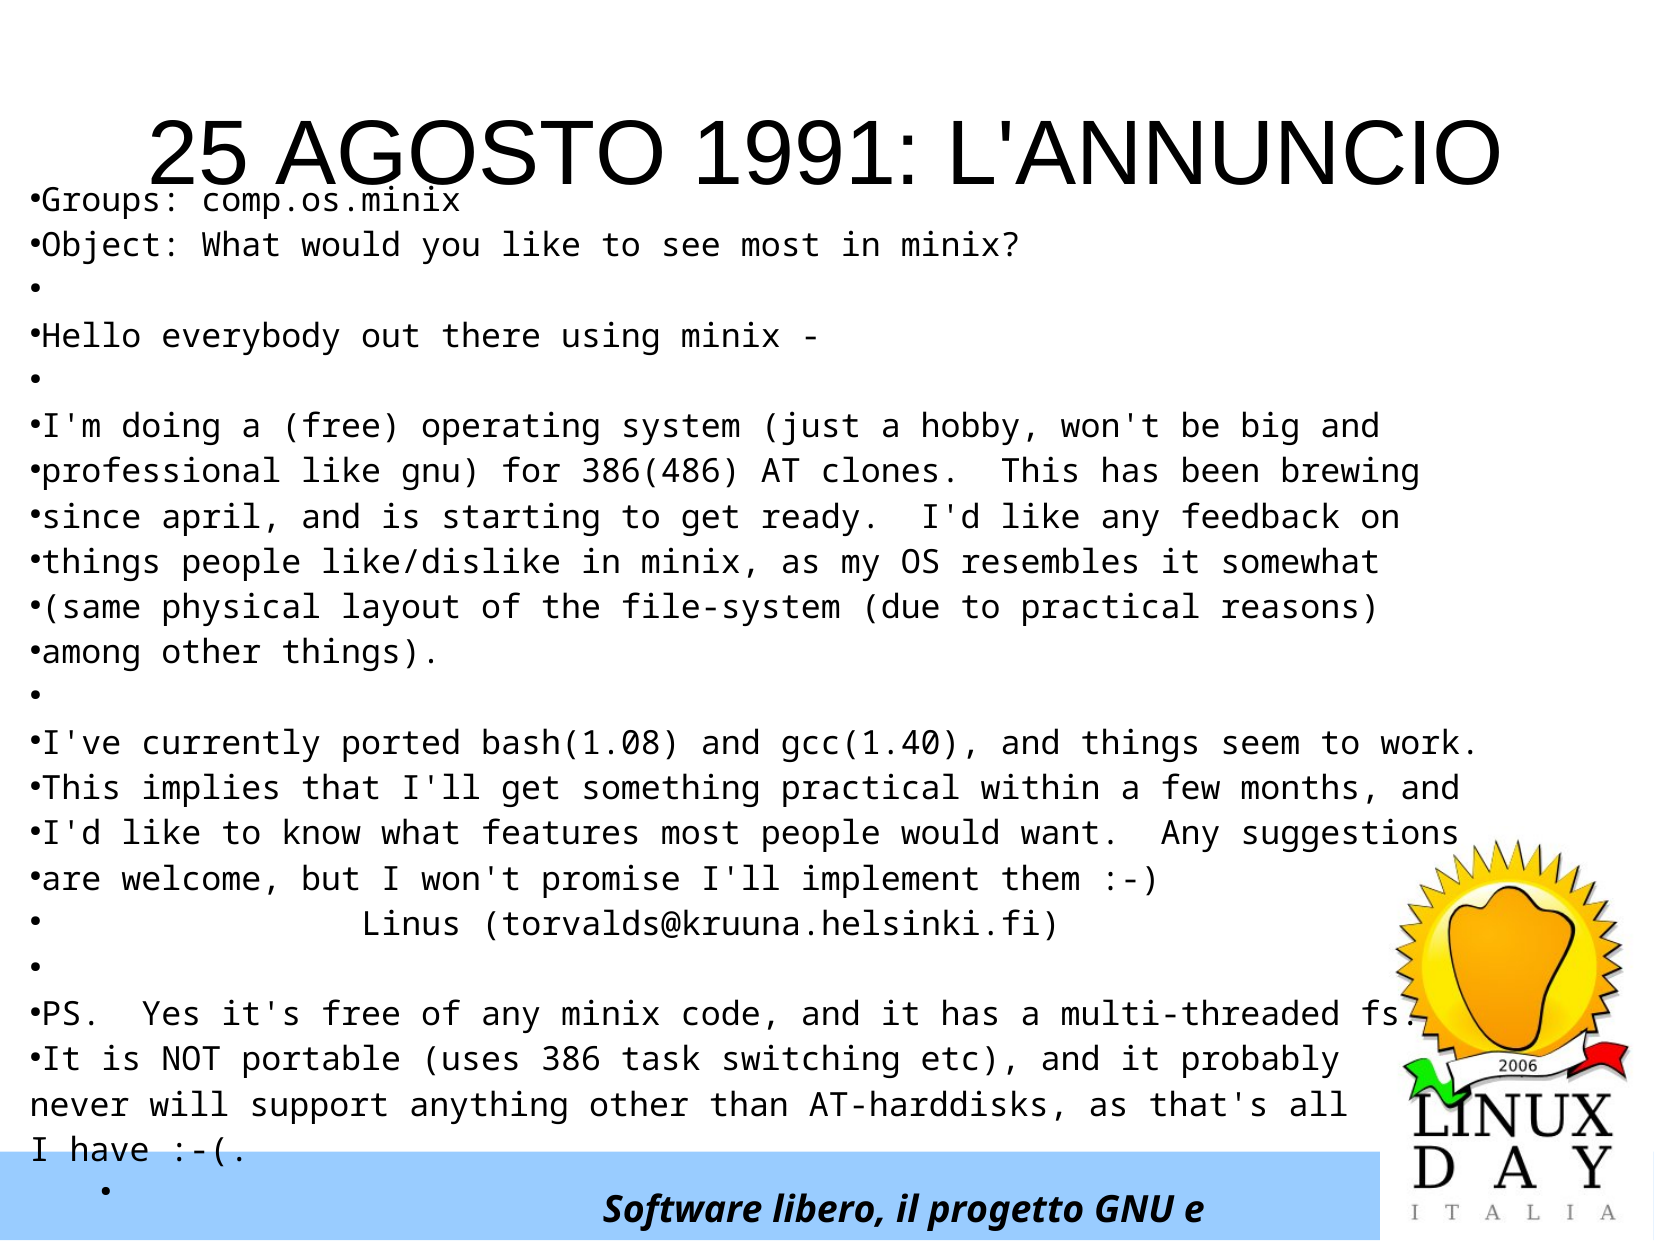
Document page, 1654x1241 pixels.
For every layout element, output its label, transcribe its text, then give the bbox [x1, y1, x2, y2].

picture [1380, 826, 1654, 1241]
text_box [0, 1151, 1380, 1241]
text_box [94, 1152, 103, 1159]
title 25 AGOSTO 1991: L'ANNUNCIO [82, 49, 1571, 257]
text_box Software libero, il progetto GNU e Linux [588, 1175, 1323, 1237]
subtitle Groups: comp.os.minix Object: What would you like to see most in minix? Hello everybody out there using minix - I'm doing a (free) operating system (just a hobby, won't be big and professional like gnu) for 386(486) AT clones. This has been brewing since april, and is starting to get ready. I'd like any feedback on things people like/dislike in minix, as my OS resembles it somewhat (same physical layout of the file-system (due to practical reasons) among other things). I've currently ported bash(1.08) and gcc(1.40), and things seem to work. This implies that I'll get something practical within a few months, and I'd like to know what features most people would want. Any suggestions are welcome, but I won't promise I'll implement them :-) Linus (torvalds@kruuna.helsinki.fi) PS. Yes it's free of any minix code, and it has a multi-threaded fs. It is NOT portable (uses 386 task switching etc), and it probably never will support anything other than AT-harddisks, as that's all I have :-(. [29, 272, 1518, 1117]
